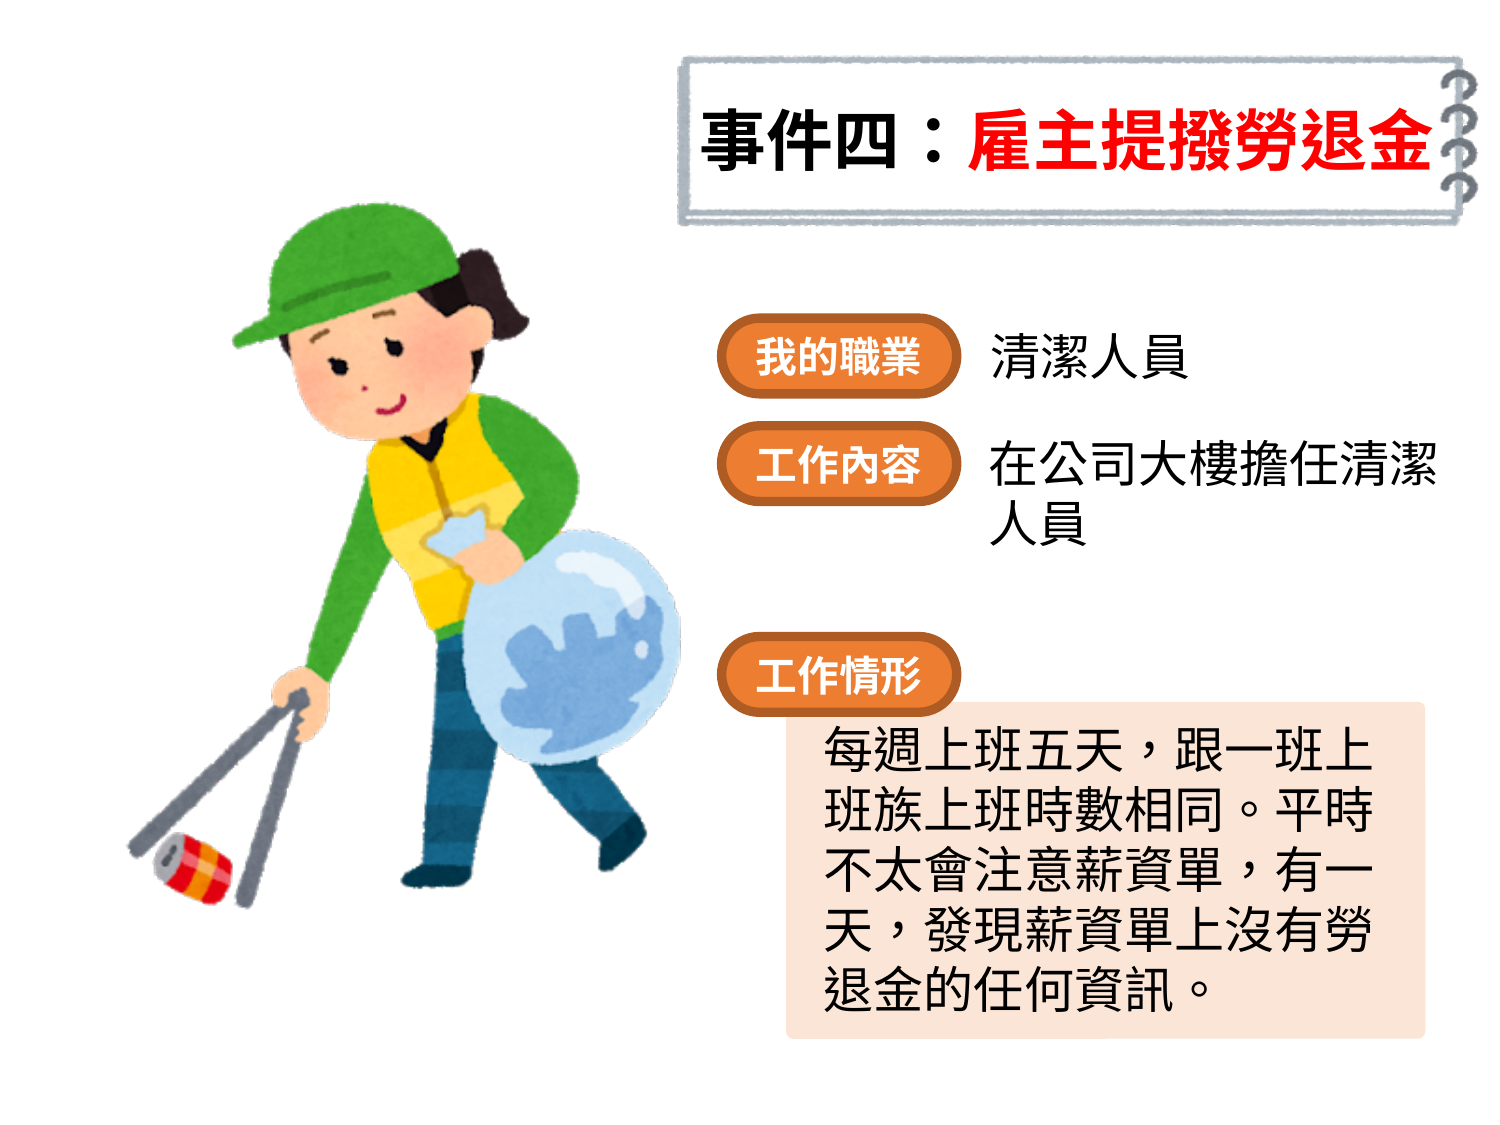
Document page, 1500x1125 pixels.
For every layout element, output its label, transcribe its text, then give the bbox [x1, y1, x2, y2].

text_box [786, 713, 1426, 1039]
text_box 工作情形 [721, 636, 957, 713]
text_box 清潔人員 [975, 318, 1206, 393]
text_box 工作內容 [721, 425, 957, 502]
text_box [935, 701, 1426, 710]
text_box 事件四：雇主提撥勞退金 [685, 91, 1450, 187]
text_box 在公司大樓擔任清潔 人員 [974, 424, 1469, 560]
text_box 每週上班五天，跟一班上班族上班時數相同。平時不太會注意薪資單，有一天，發現薪資單上沒有勞退金的任何資訊。 [809, 710, 1428, 1026]
picture [78, 43, 1492, 934]
text_box 我的職業 [721, 318, 957, 394]
